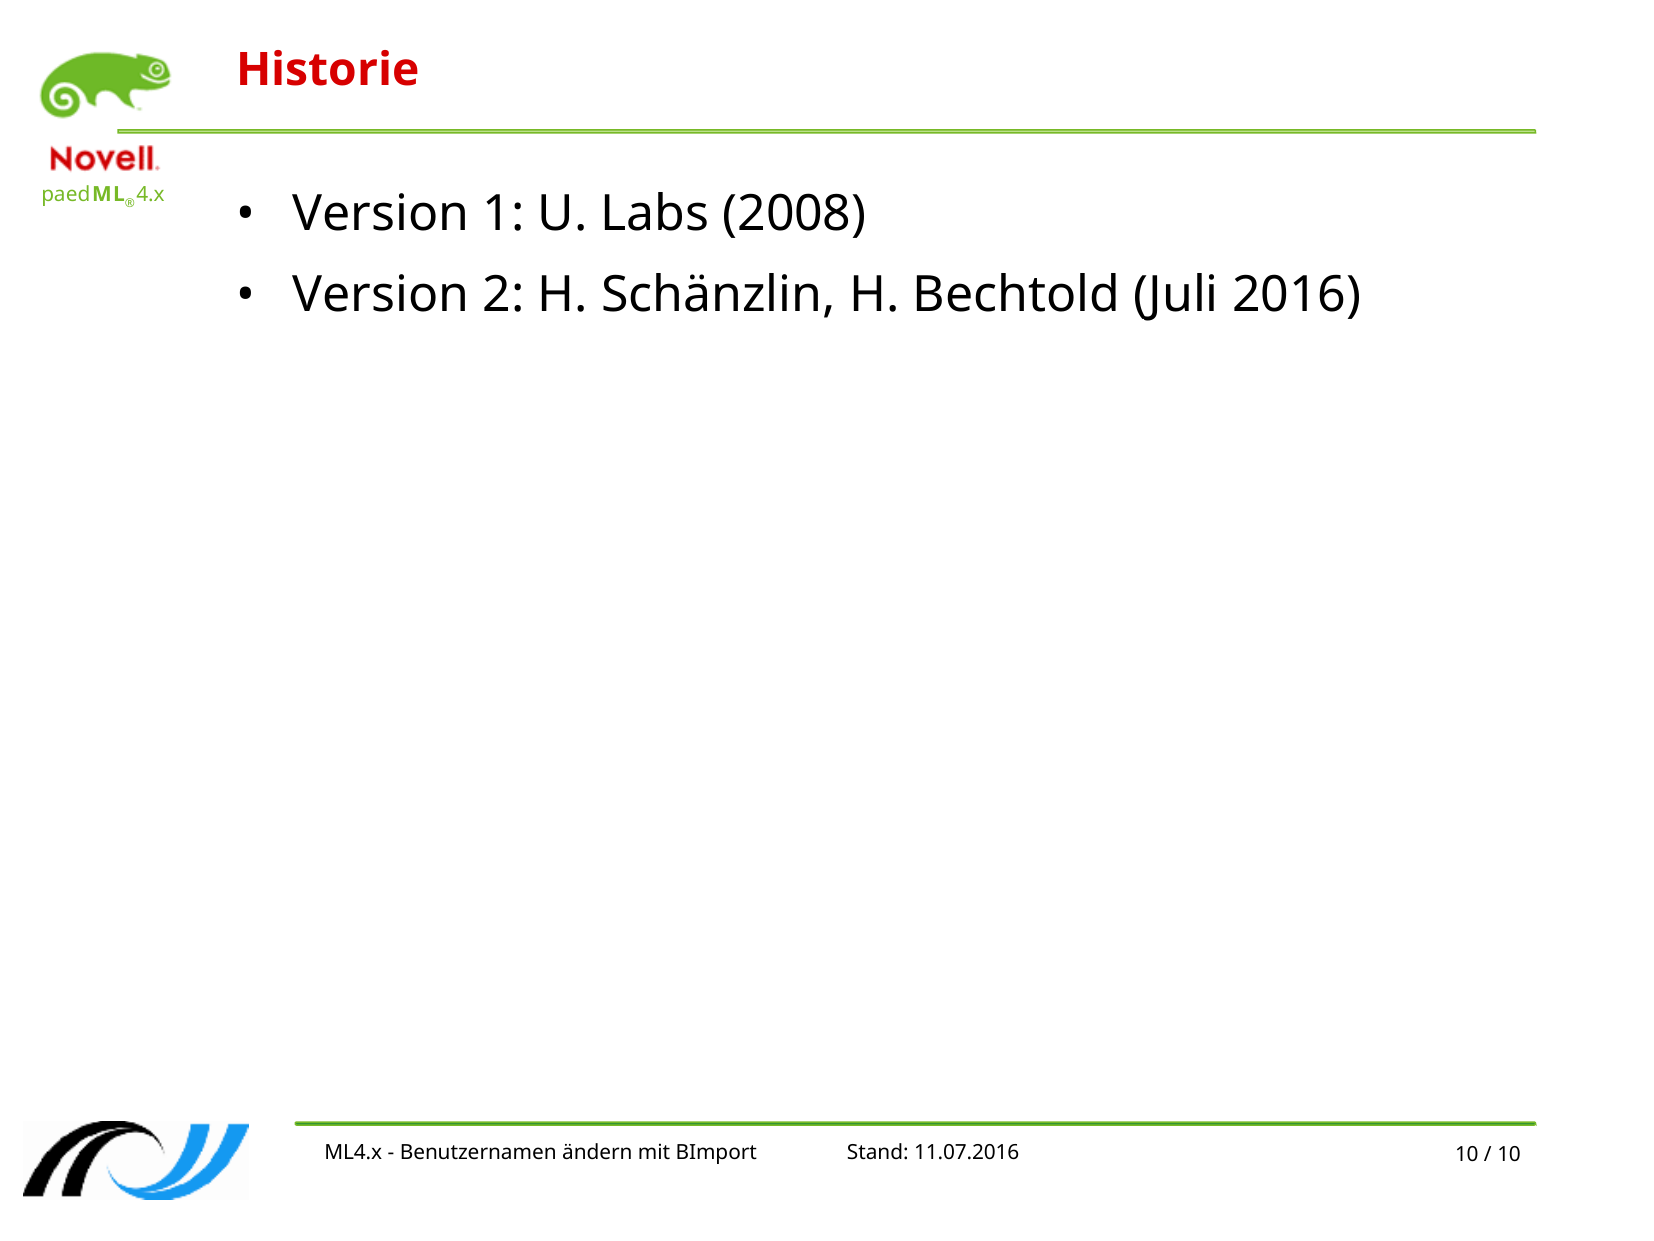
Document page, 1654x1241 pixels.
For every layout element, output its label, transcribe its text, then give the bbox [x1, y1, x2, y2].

picture [23, 1121, 249, 1200]
list Version 1: U. Labs (2008) Version 2: H. Schänzlin, H. Bechtold (Juli 2016) [236, 177, 1536, 897]
picture [26, 35, 184, 193]
title Historie [236, 17, 1536, 119]
